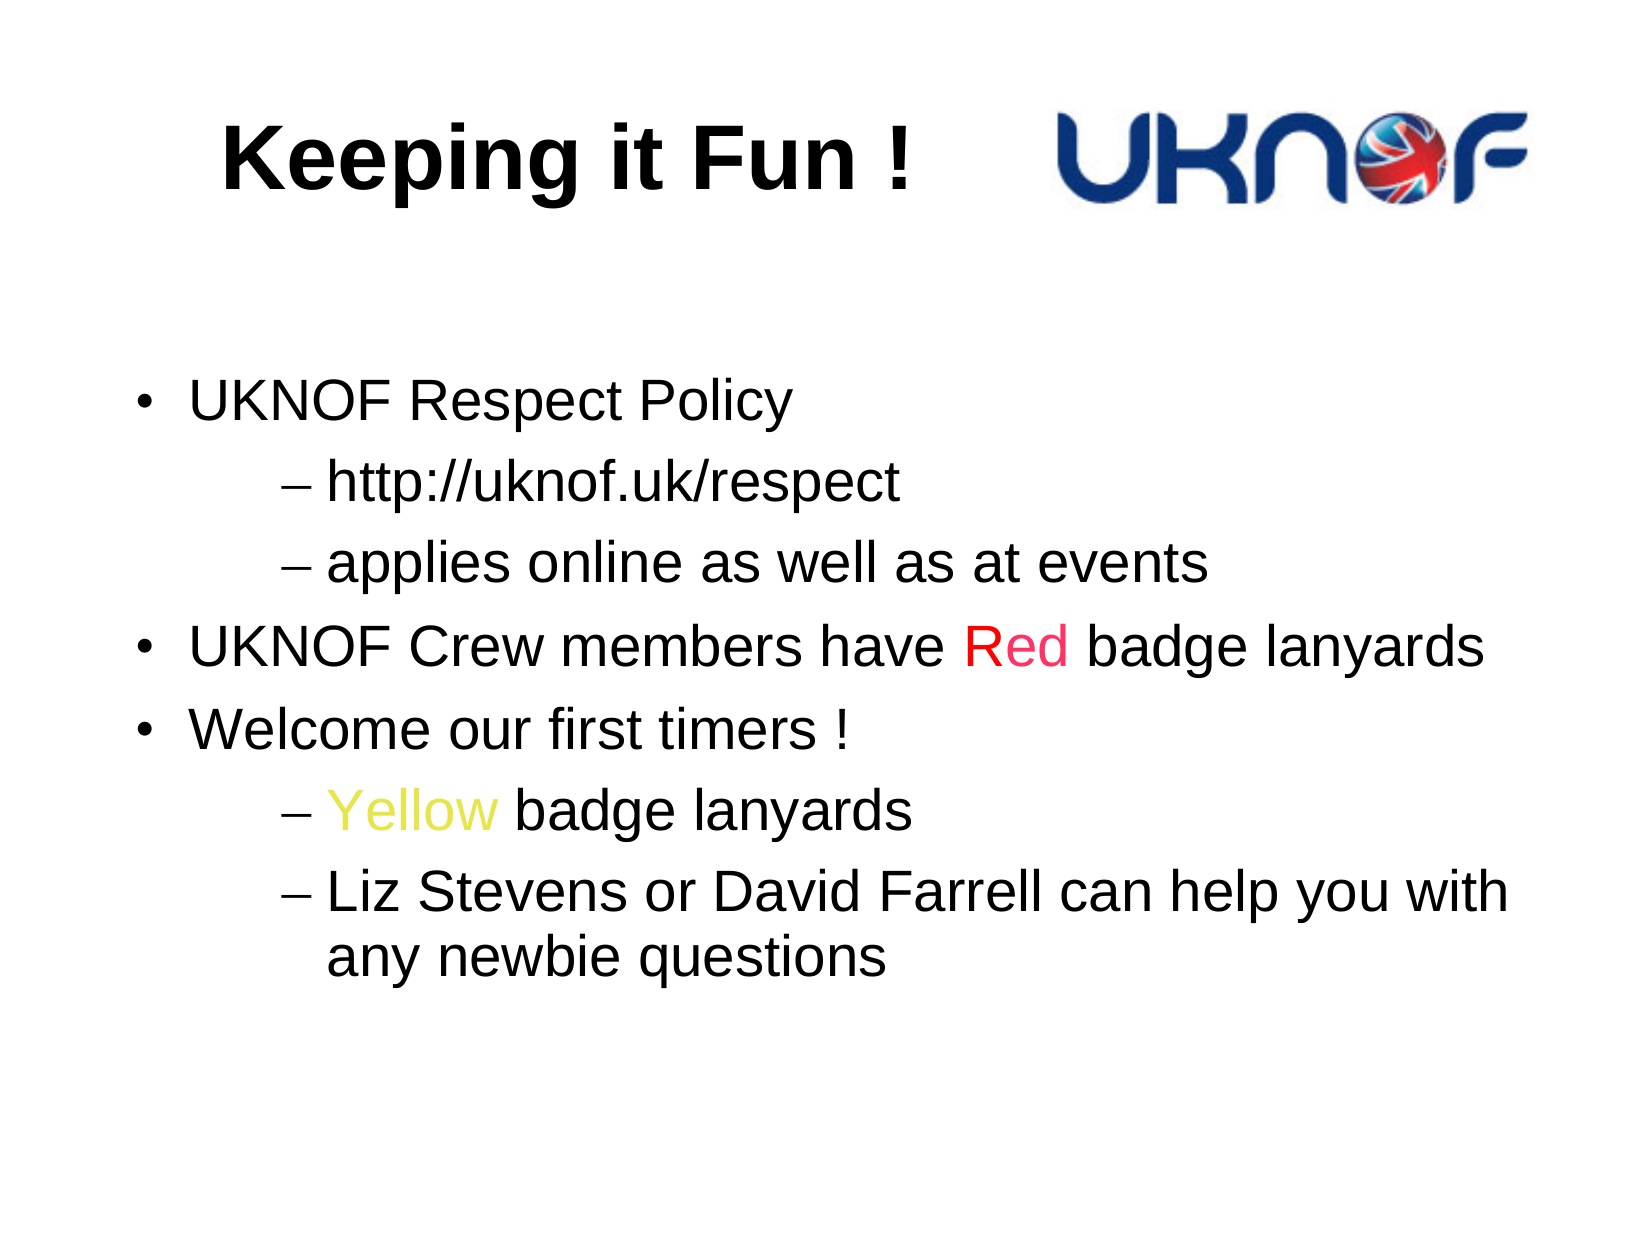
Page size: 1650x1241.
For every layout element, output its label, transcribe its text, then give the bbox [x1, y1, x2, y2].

picture [1050, 93, 1536, 225]
title Keeping it Fun ! [123, 37, 1013, 279]
list UKNOF Respect Policy http://uknof.uk/respect applies online as well as at events UKNOF Crew members have Red badge lanyards Welcome our first timers ! Yellow badge lanyards Liz Stevens or David Farrell can help you with any newbie questions [75, 368, 1576, 1088]
